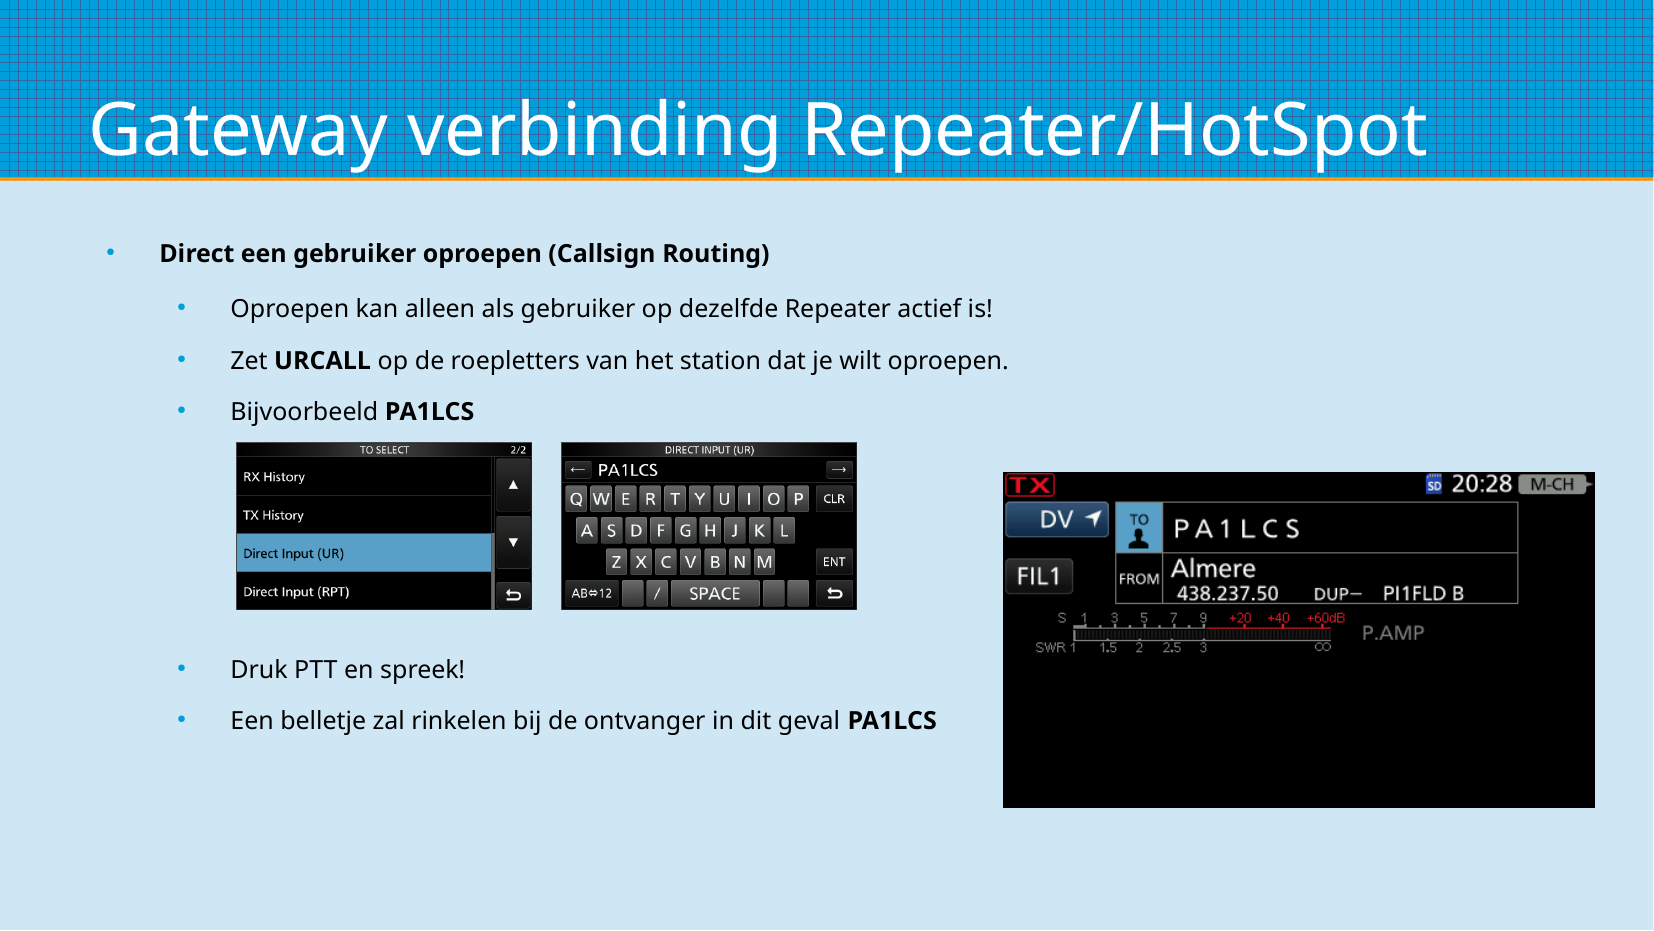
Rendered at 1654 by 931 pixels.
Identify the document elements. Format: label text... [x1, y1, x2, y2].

list Direct een gebruiker oproepen (Callsign Routing) Oproepen kan alleen als gebruiker op dezelfde Repeater actief is! Zet URCALL op de roepletters van het station dat je wilt oproepen. Bijvoorbeeld PA1LCS Druk PTT en spreek! Een belletje zal rinkelen bij de ontvanger in dit geval PA1LCS [88, 236, 1565, 813]
picture [1003, 472, 1595, 808]
picture [236, 442, 532, 611]
picture [561, 442, 857, 611]
title Gateway verbinding Repeater/HotSpot [88, 14, 1565, 178]
